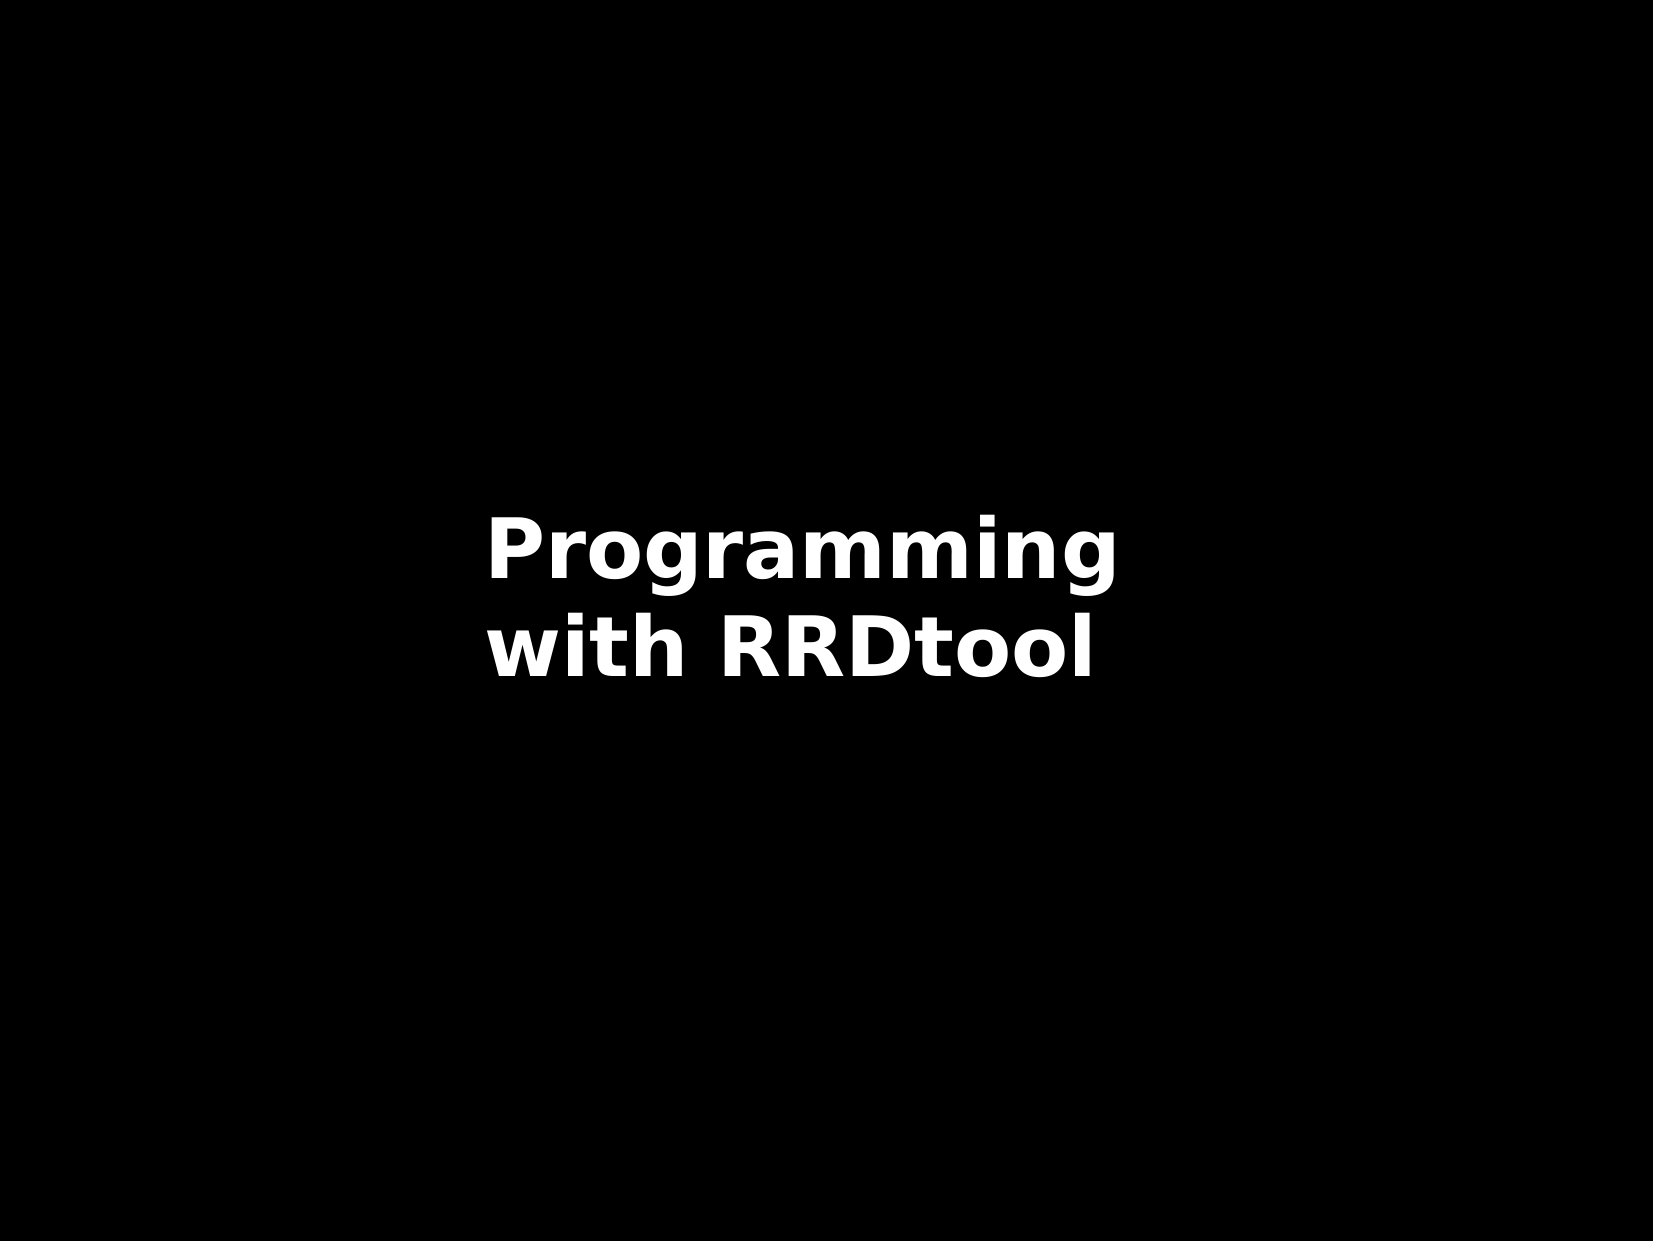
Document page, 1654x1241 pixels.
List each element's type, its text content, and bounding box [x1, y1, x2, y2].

title Programming with RRDtool [484, 389, 1335, 808]
